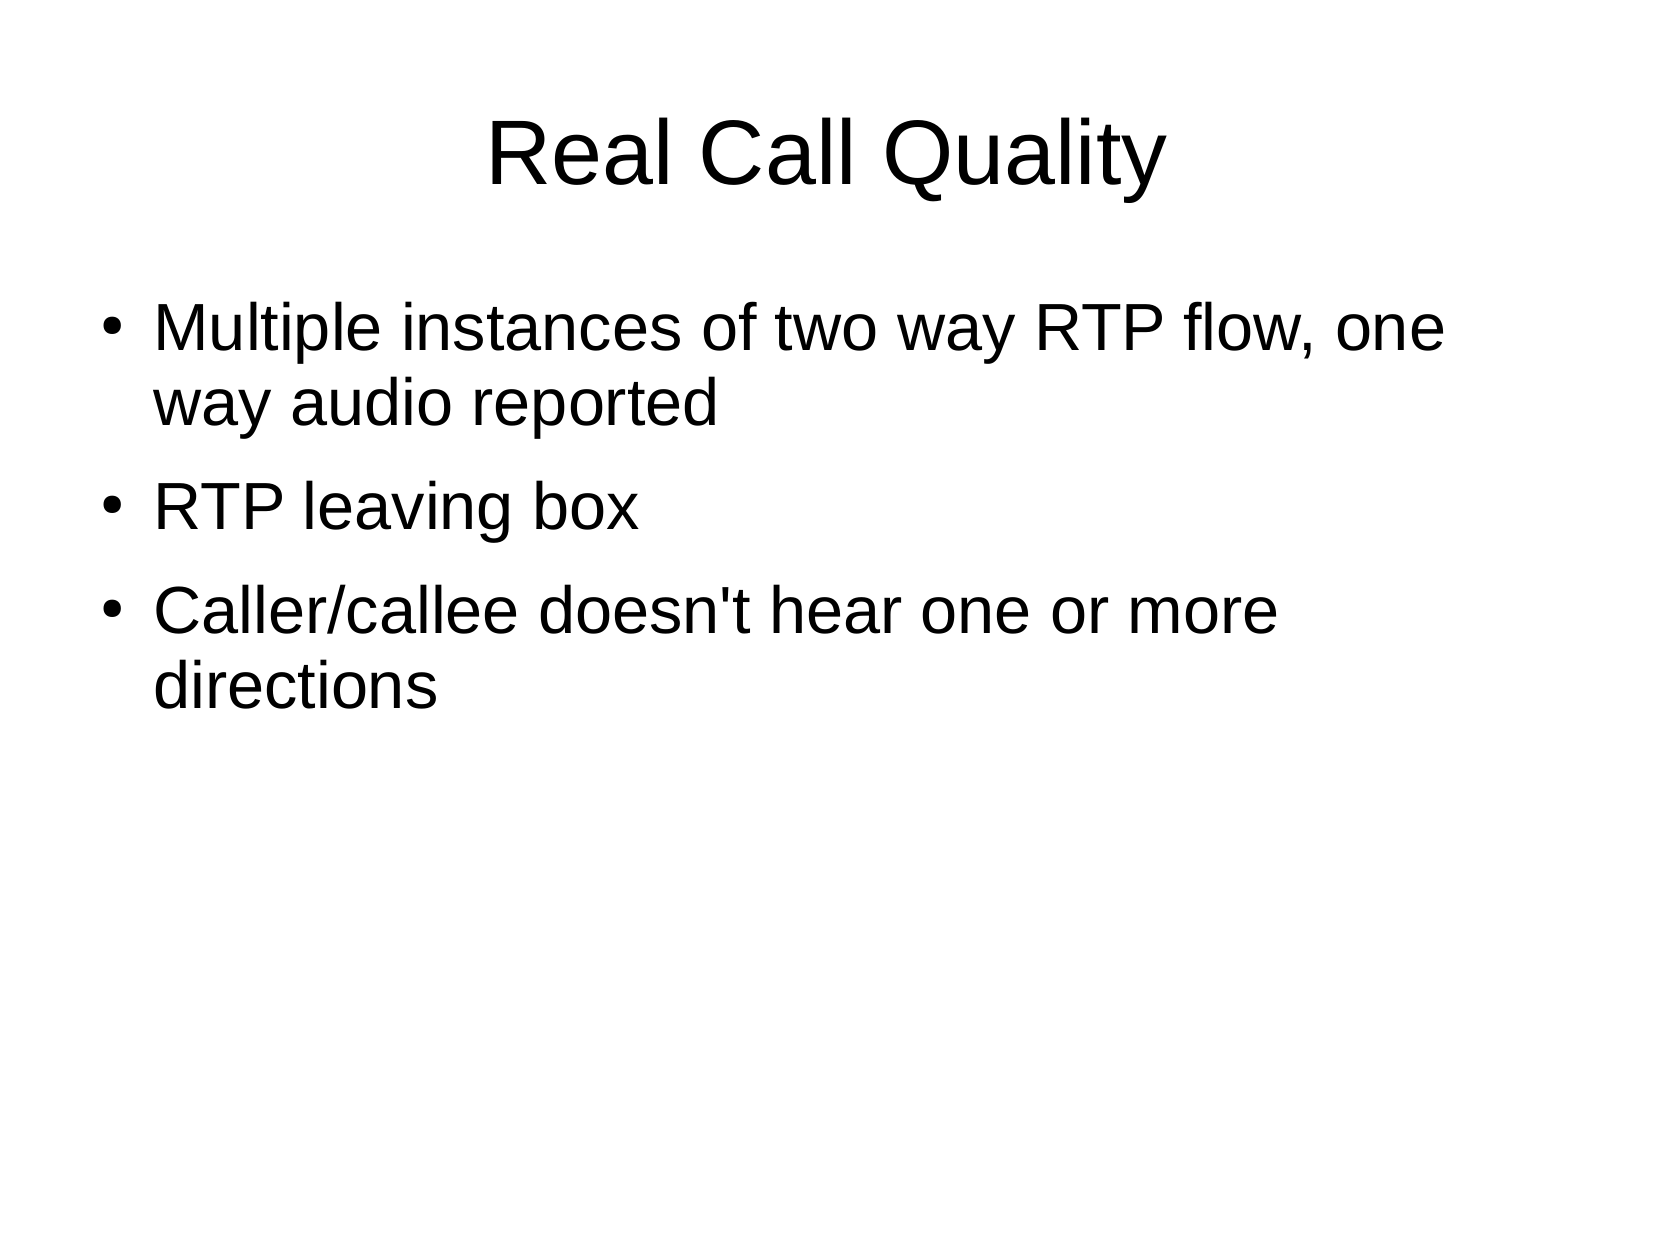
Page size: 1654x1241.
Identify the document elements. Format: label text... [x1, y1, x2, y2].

title Real Call Quality [82, 49, 1571, 257]
list Multiple instances of two way RTP flow, one way audio reported RTP leaving box Caller/callee doesn't hear one or more directions [82, 290, 1571, 1109]
